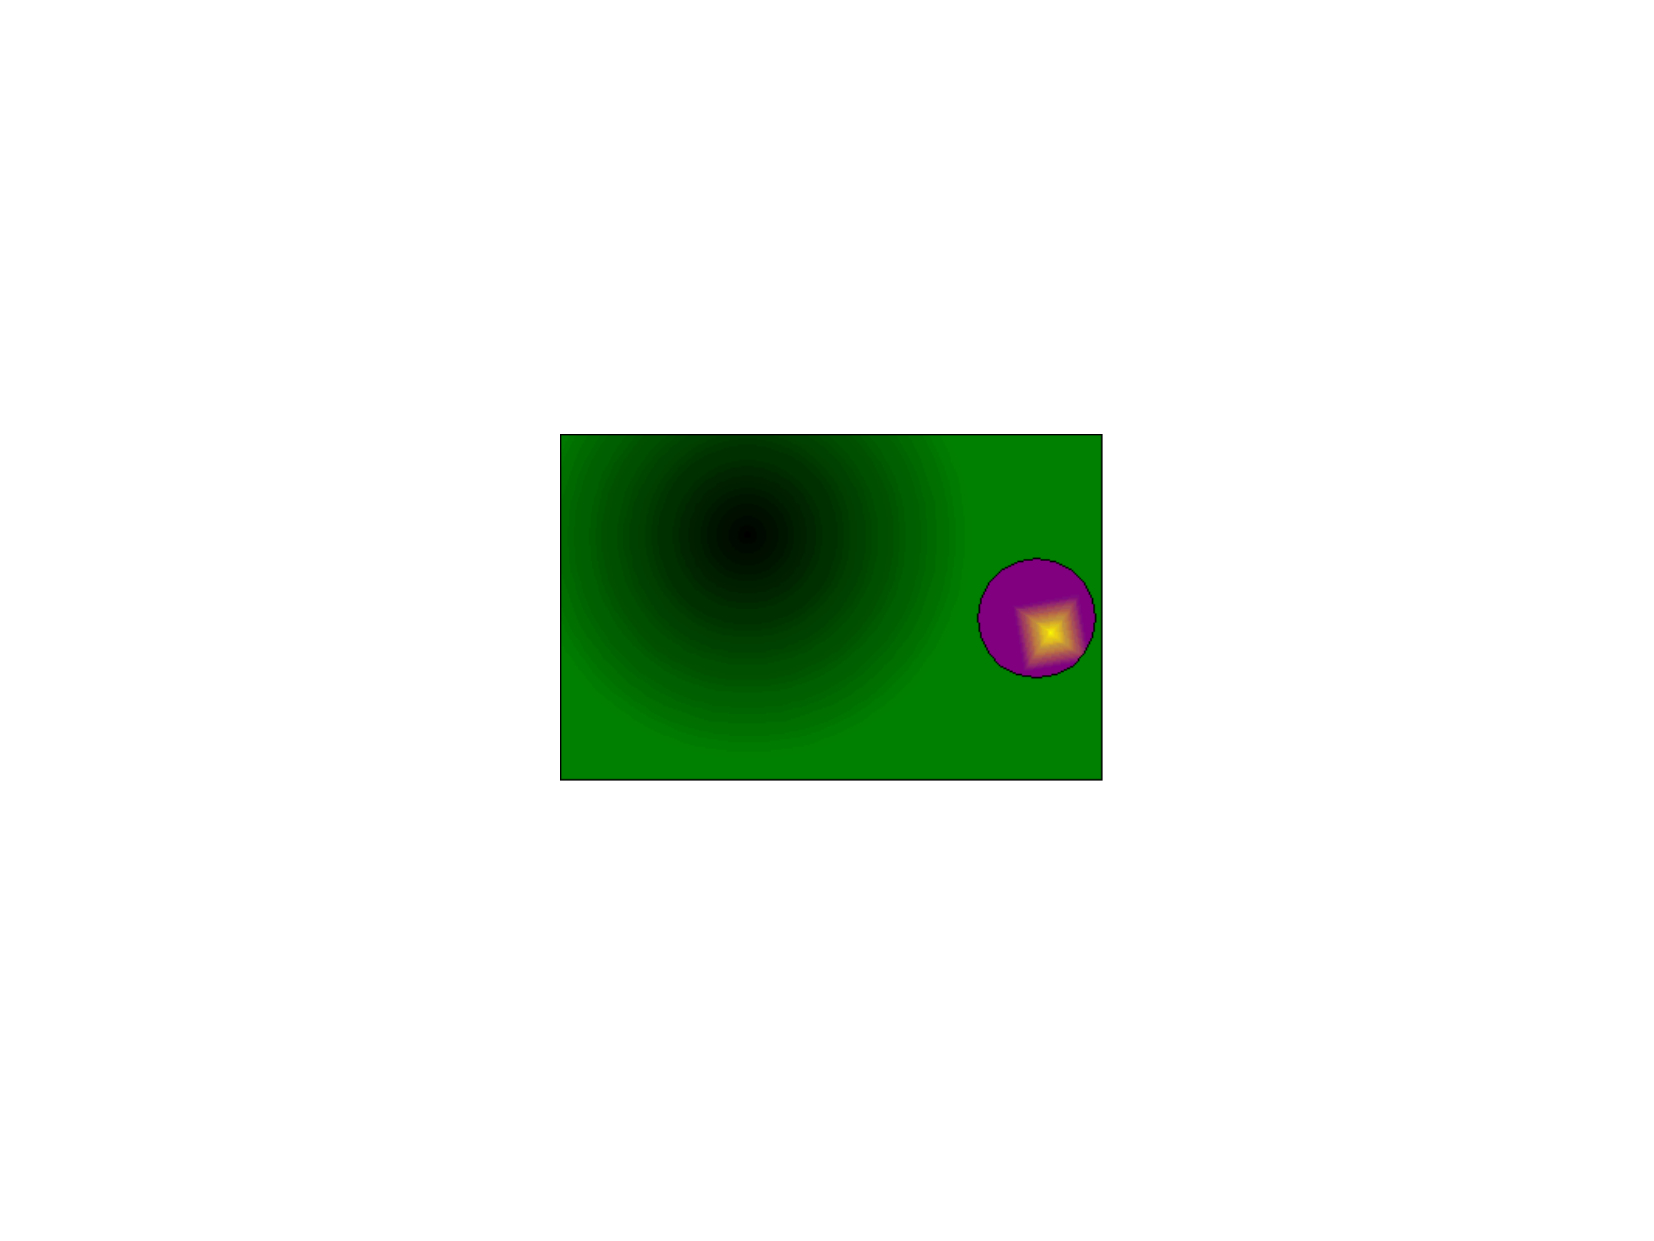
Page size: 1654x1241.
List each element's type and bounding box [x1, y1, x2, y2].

picture [560, 434, 1106, 784]
